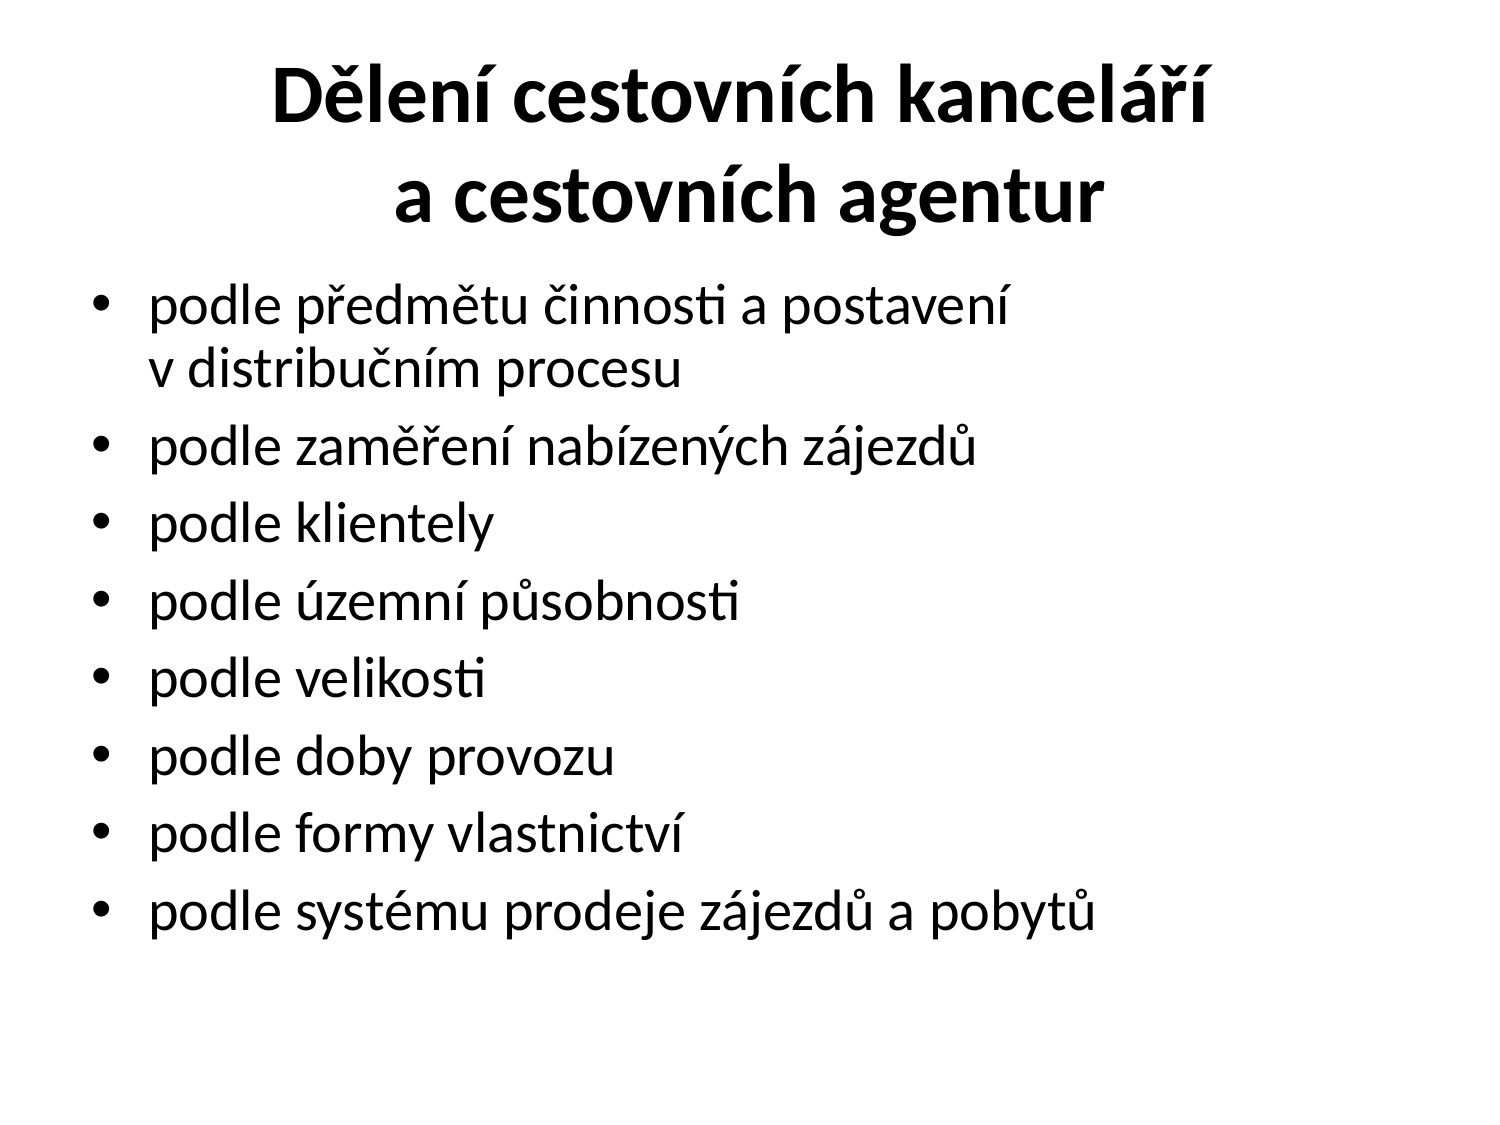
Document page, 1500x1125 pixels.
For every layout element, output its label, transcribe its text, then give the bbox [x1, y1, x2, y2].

list podle předmětu činnosti a postavení v distribučním procesu podle zaměření nabízených zájezdů podle klientely podle územní působnosti podle velikosti podle doby provozu podle formy vlastnictví podle systému prodeje zájezdů a pobytů [76, 267, 1427, 1010]
title Dělení cestovních kanceláří a cestovních agentur [75, 31, 1426, 247]
